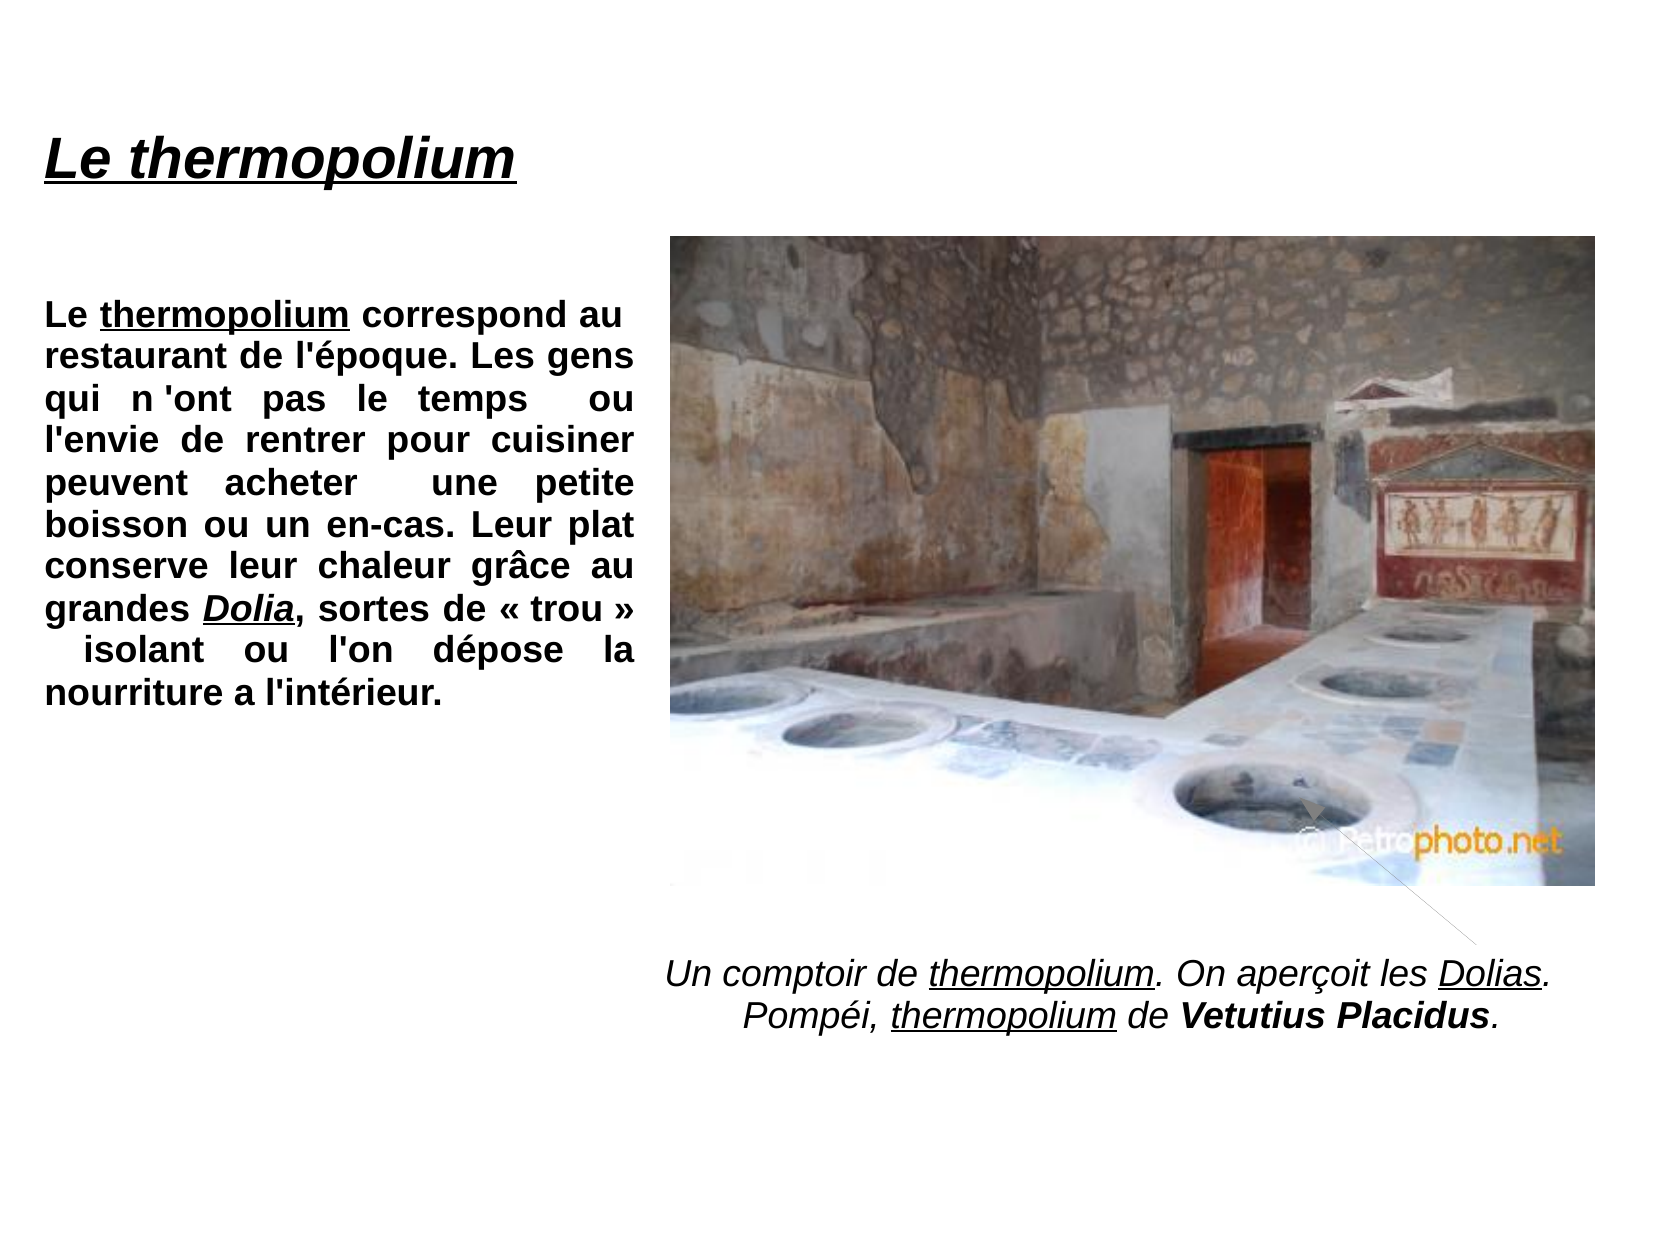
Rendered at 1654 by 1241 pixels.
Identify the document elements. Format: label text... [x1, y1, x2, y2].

picture [670, 236, 1595, 886]
text_box Un comptoir de thermopolium. On aperçoit les Dolias. Pompéi, thermopolium de Vetutius Placidus. [649, 944, 1595, 1045]
text_box Le thermopolium Le thermopolium correspond au restaurant de l'époque. Les gens qui n 'ont pas le temps ou l'envie de rentrer pour cuisiner peuvent acheter une petite boisson ou un en-cas. Leur plat conserve leur chaleur grâce au grandes Dolia, sortes de « trou » isolant ou l'on dépose la nourriture a l'intérieur. [29, 118, 650, 866]
